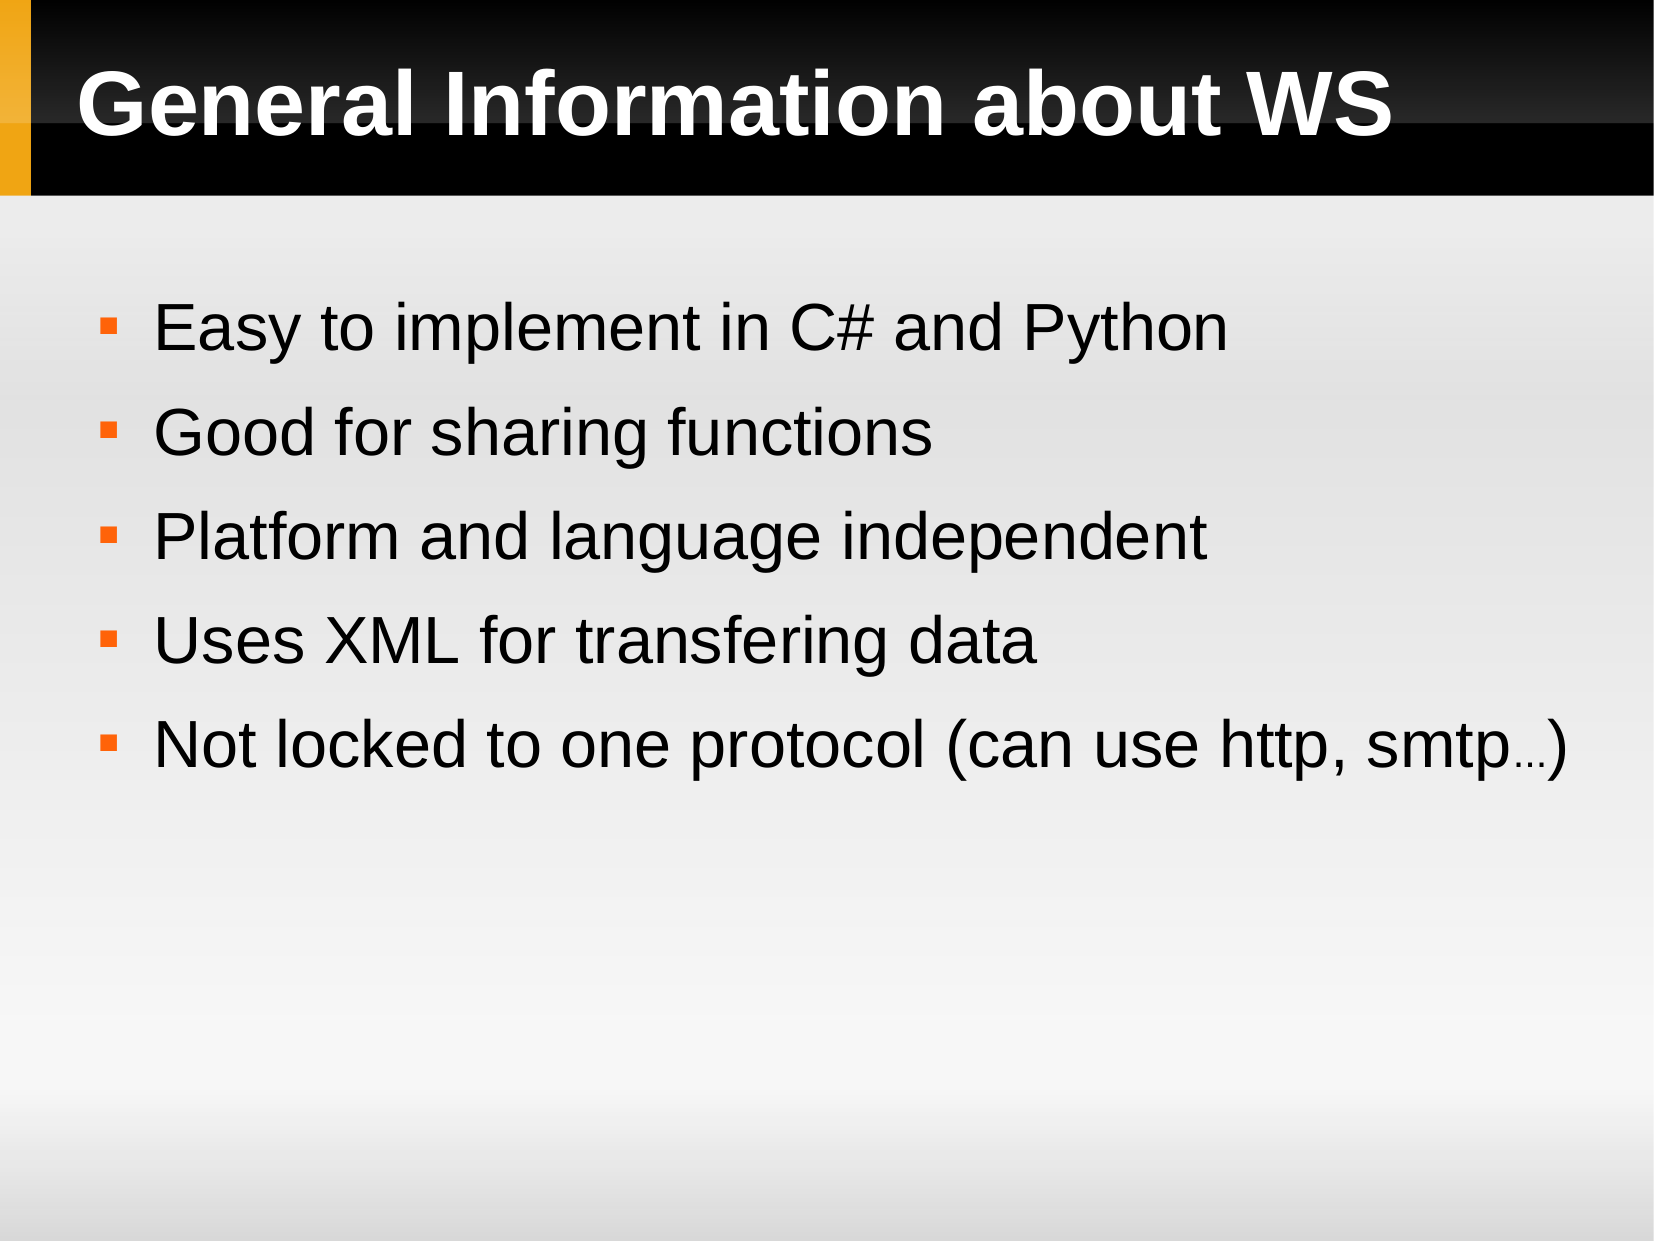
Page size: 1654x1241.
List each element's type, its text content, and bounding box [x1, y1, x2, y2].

title General Information about WS [76, 7, 1565, 200]
list Easy to implement in C# and Python Good for sharing functions Platform and language independent Uses XML for transfering data Not locked to one protocol (can use http, smtp...) [82, 290, 1571, 1094]
picture [0, 0, 1654, 1241]
